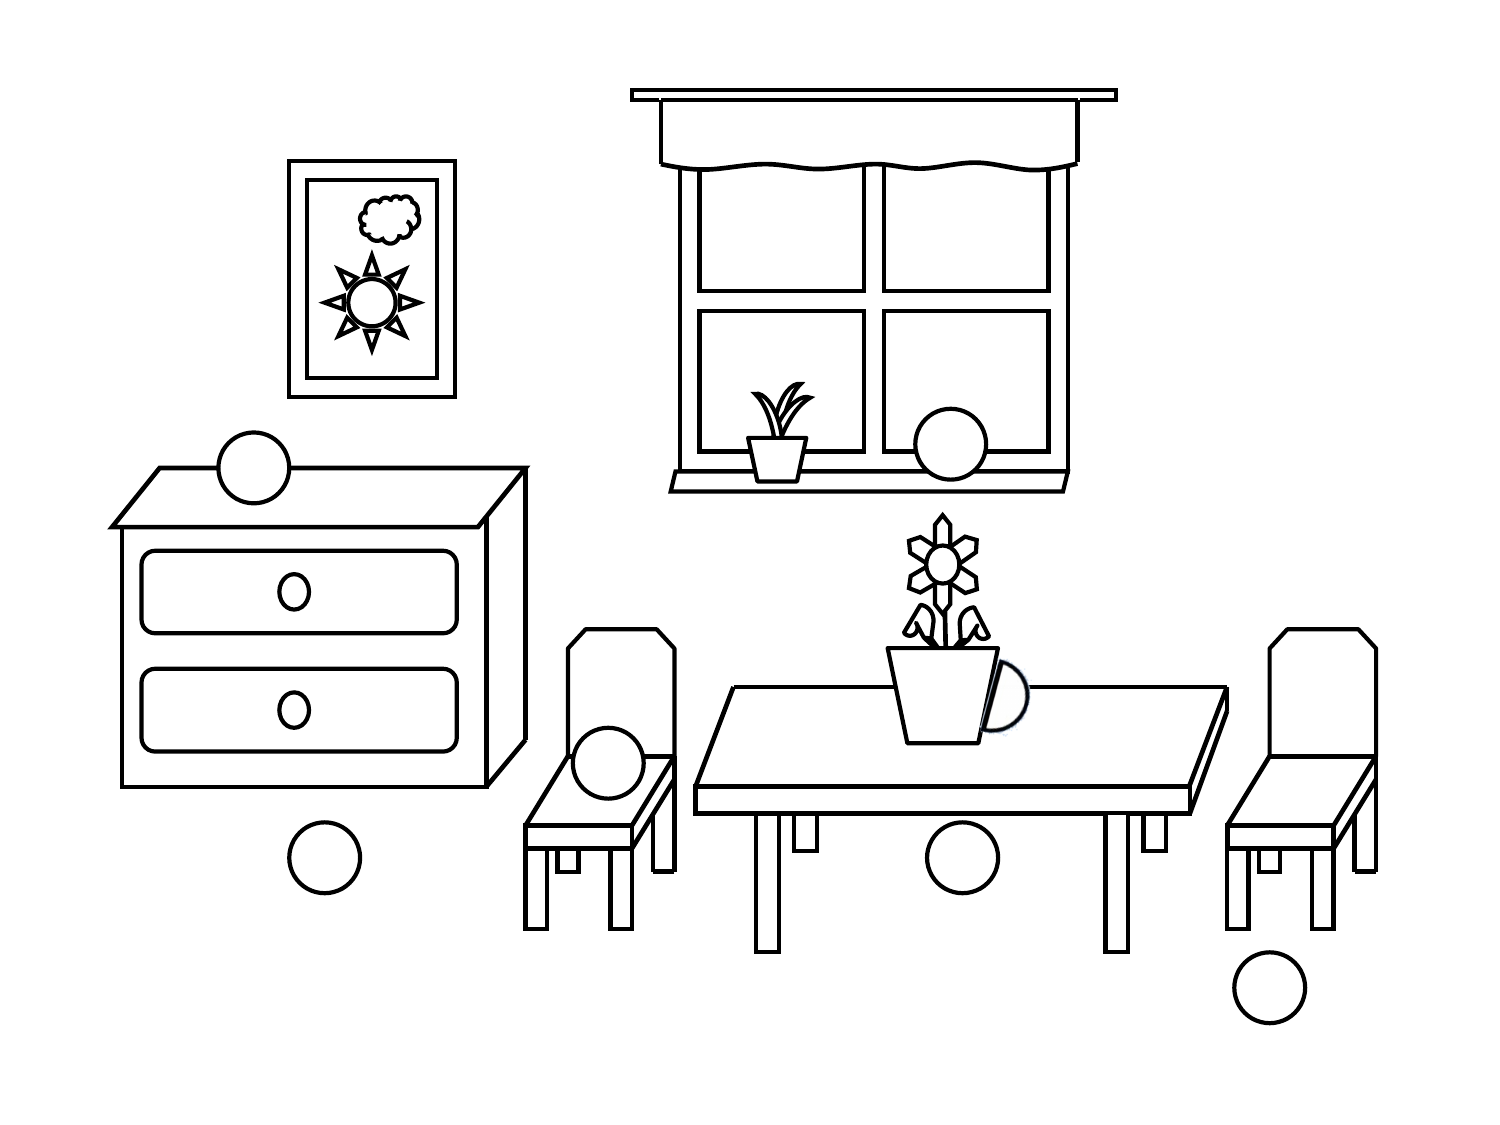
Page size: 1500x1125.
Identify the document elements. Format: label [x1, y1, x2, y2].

text_box [0, 0, 1500, 1125]
picture [974, 645, 1046, 750]
